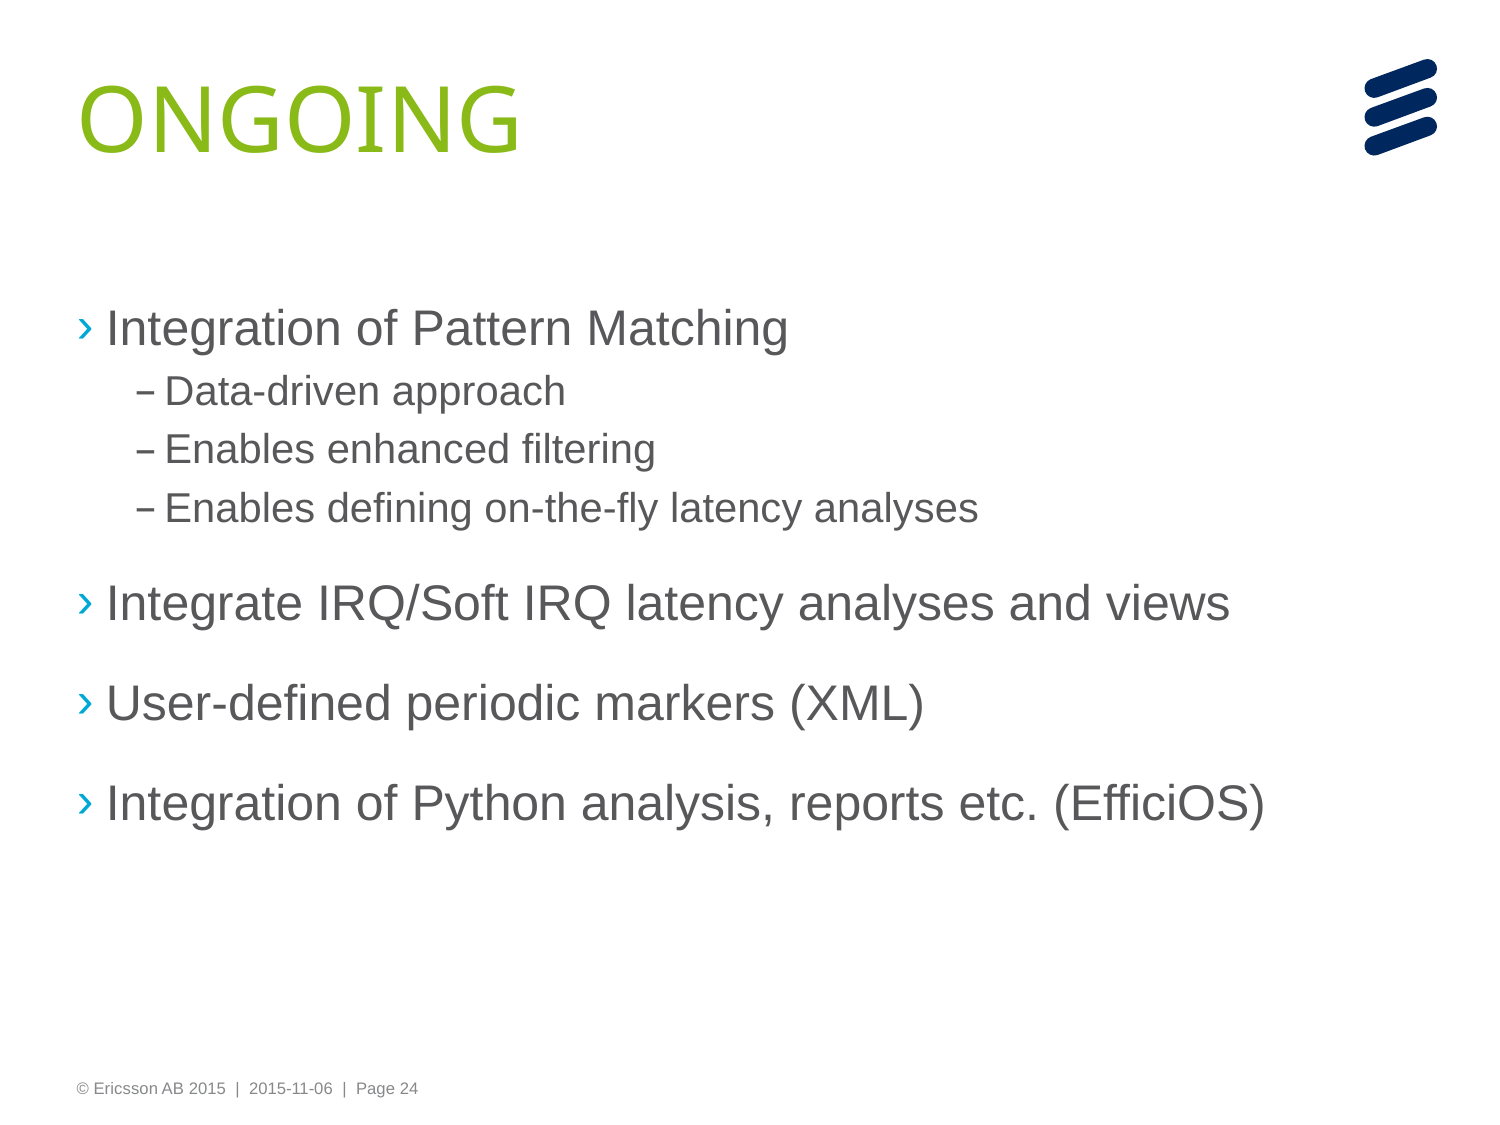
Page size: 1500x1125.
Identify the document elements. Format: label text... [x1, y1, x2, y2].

list Integration of Pattern Matching Data-driven approach Enables enhanced filtering Enables defining on-the-fly latency analyses Integrate IRQ/Soft IRQ latency analyses and views User-defined periodic markers (XML) Integration of Python analysis, reports etc. (EfficiOS) [65, 295, 1436, 928]
title ONGOING [64, 39, 1294, 218]
